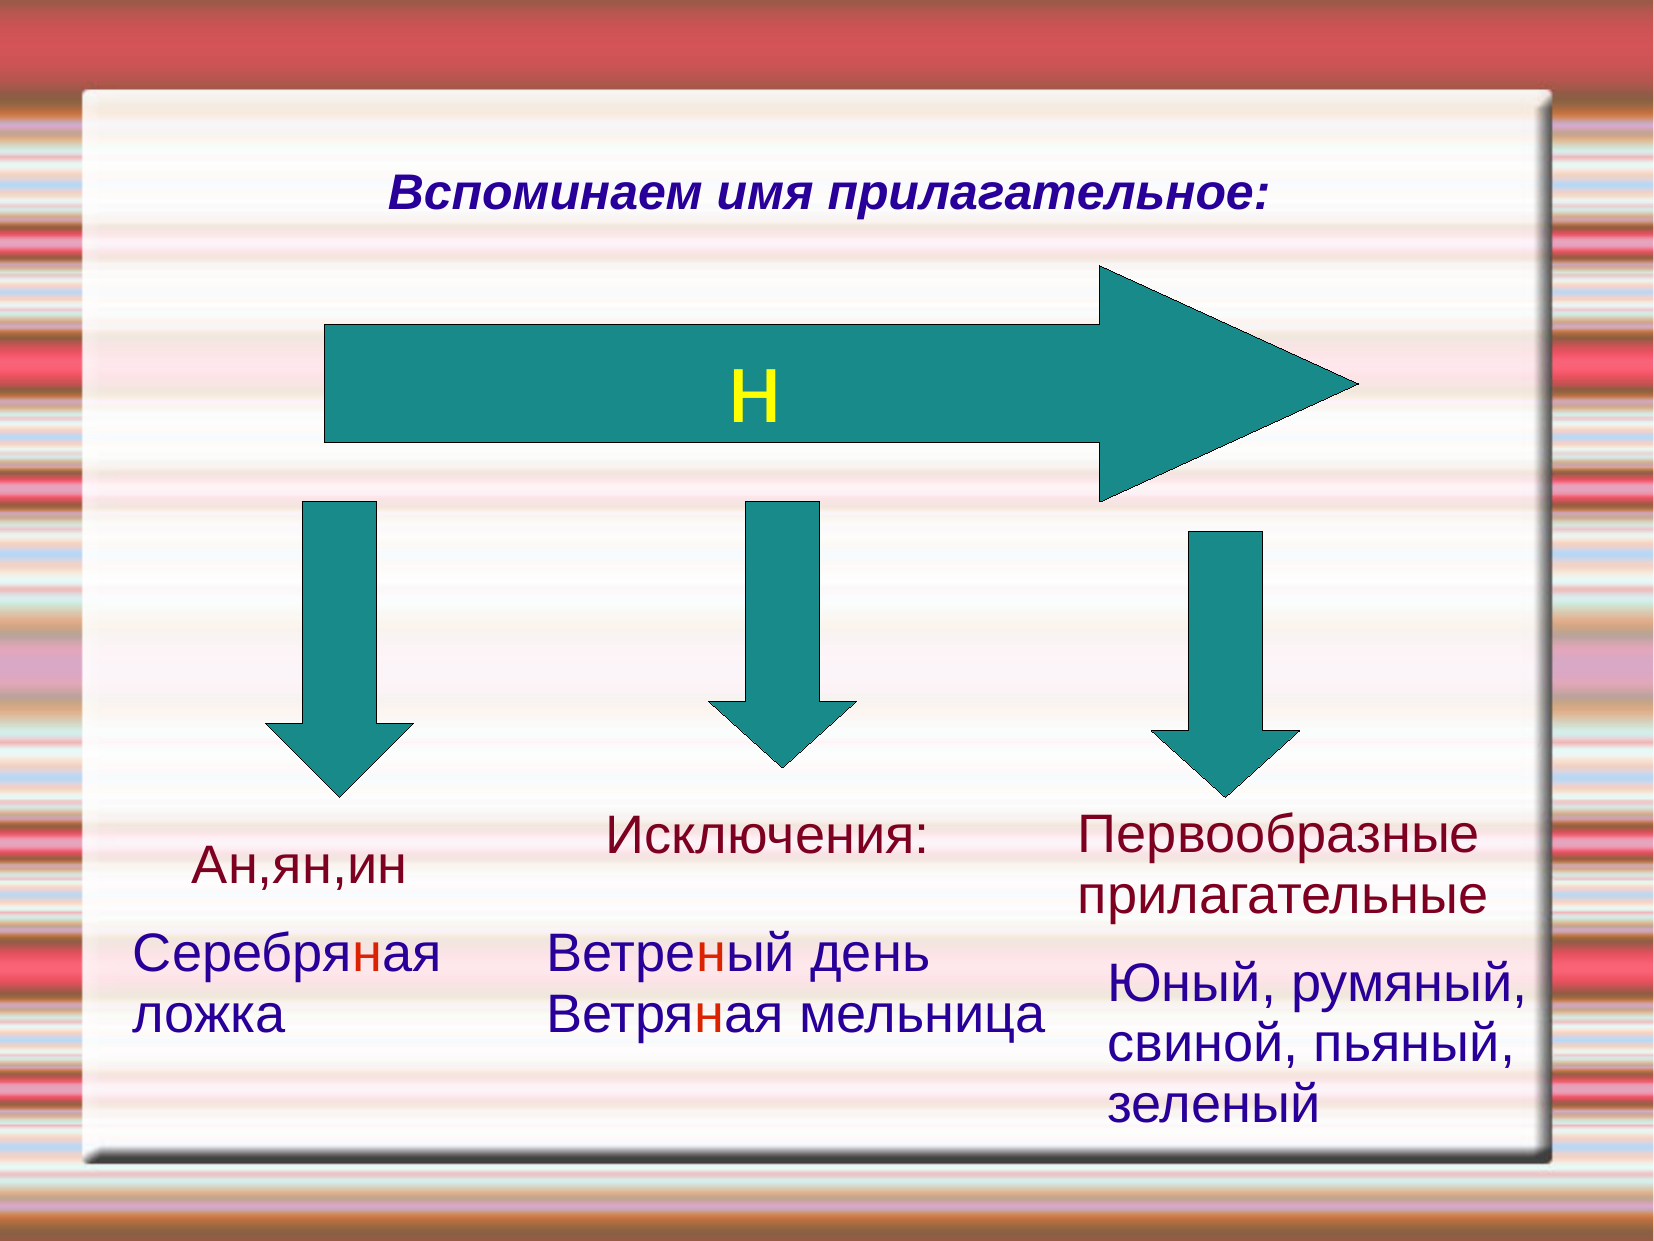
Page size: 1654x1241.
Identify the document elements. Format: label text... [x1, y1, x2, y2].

text_box [798, 265, 1359, 502]
text_box [265, 501, 414, 798]
text_box Первообразные прилагательные [1062, 796, 1511, 975]
text_box Ветреный день Ветряная мельница [531, 915, 1063, 1052]
text_box н [712, 324, 798, 461]
text_box Ан,ян,ин [177, 826, 423, 915]
text_box Юный, румяный, свиной, пьяный, зеленый [1092, 944, 1595, 1142]
text_box Исключения: [590, 797, 1093, 909]
title Вспоминаем имя прилагательное: [123, 88, 1536, 296]
text_box Серебряная ложка [118, 915, 531, 1052]
text_box [324, 324, 712, 443]
text_box [708, 501, 857, 768]
picture [0, 0, 1654, 1241]
text_box [1151, 531, 1300, 796]
